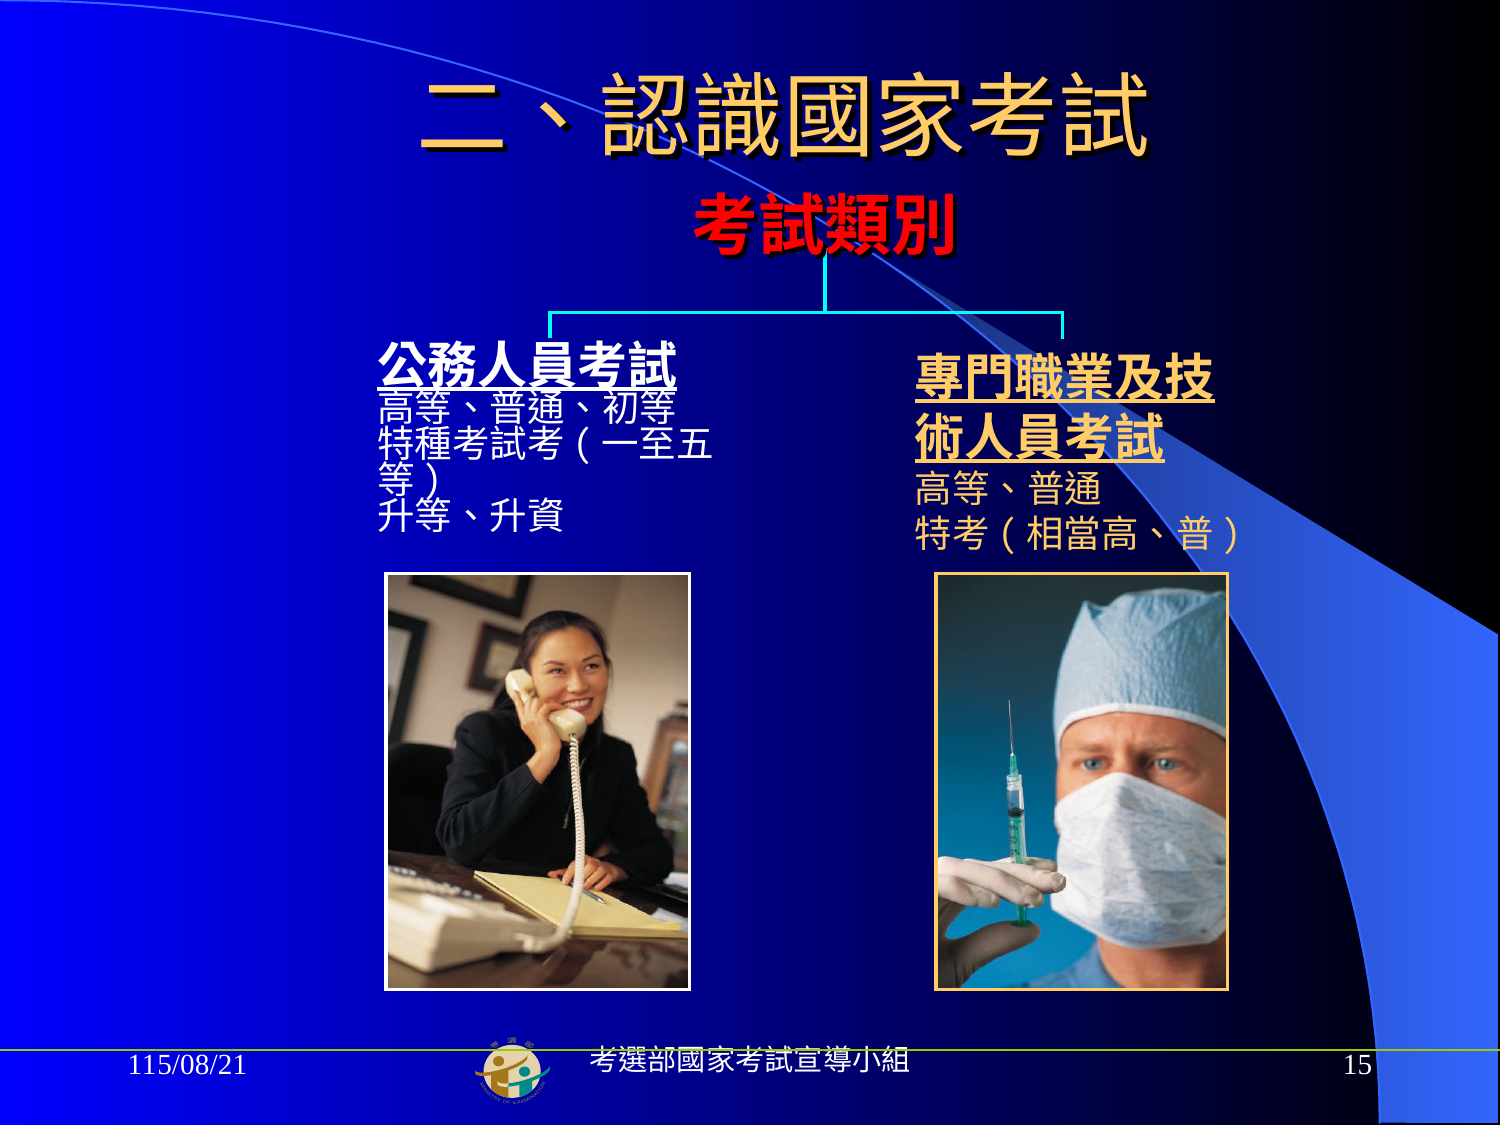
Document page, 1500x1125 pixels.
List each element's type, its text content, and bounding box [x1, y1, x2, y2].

title 二、認識國家考試 [262, 50, 1305, 175]
picture [937, 575, 1227, 988]
text_box 考試類別 [624, 174, 1026, 271]
picture [1018, 953, 1024, 960]
picture [387, 575, 688, 988]
text_box 公務人員考試 高等、普通、初等 特種考試考(一至五等) 升等、升資 [362, 337, 741, 501]
text_box 專門職業及技術人員考試 高等、普通 特考(相當高、普) [899, 337, 1261, 513]
